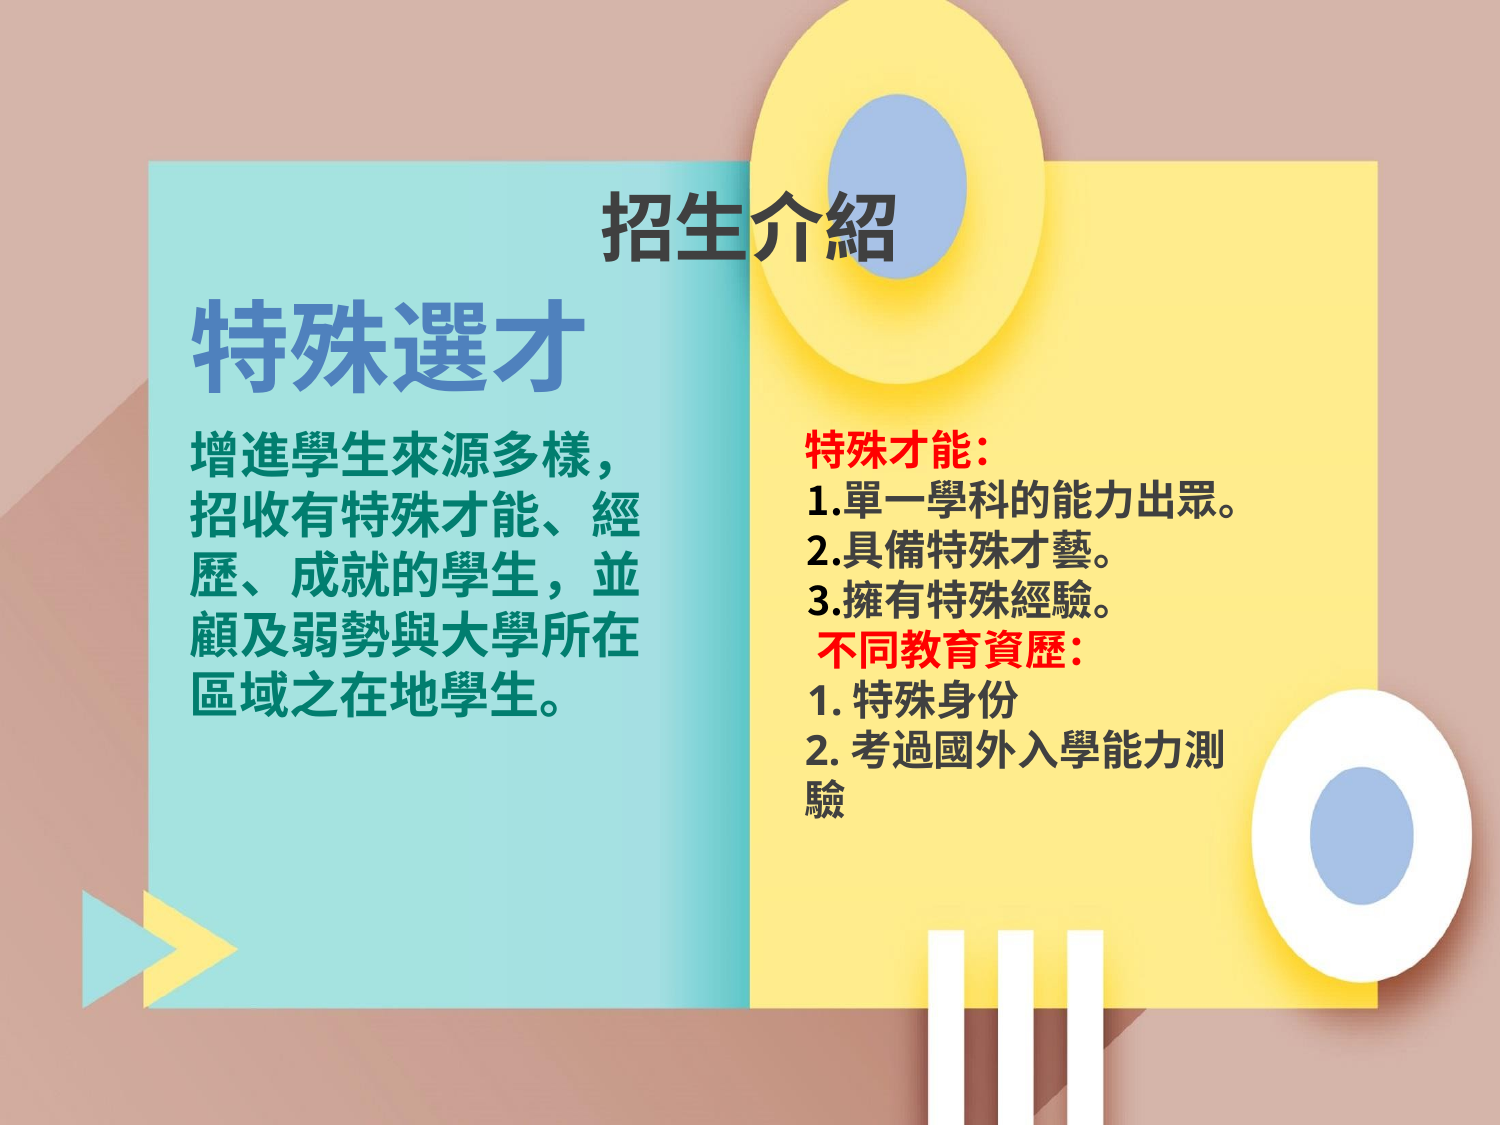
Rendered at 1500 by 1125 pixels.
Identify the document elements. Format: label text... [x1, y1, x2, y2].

text_box 特殊才能： 單一學科的能力出眾。 具備特殊才藝。 擁有特殊經驗。 不同教育資歷： 1.特殊身份 2.考過國外入學能力測驗 [802, 421, 1260, 777]
text_box 特殊選才 增進學生來源多樣， 招收有特殊才能、經 歷、成就的學生，並 顧及弱勢與大學所在 區域之在地學生。 [187, 245, 643, 726]
picture [0, 0, 1500, 1125]
title 招生介紹 [597, 178, 903, 273]
